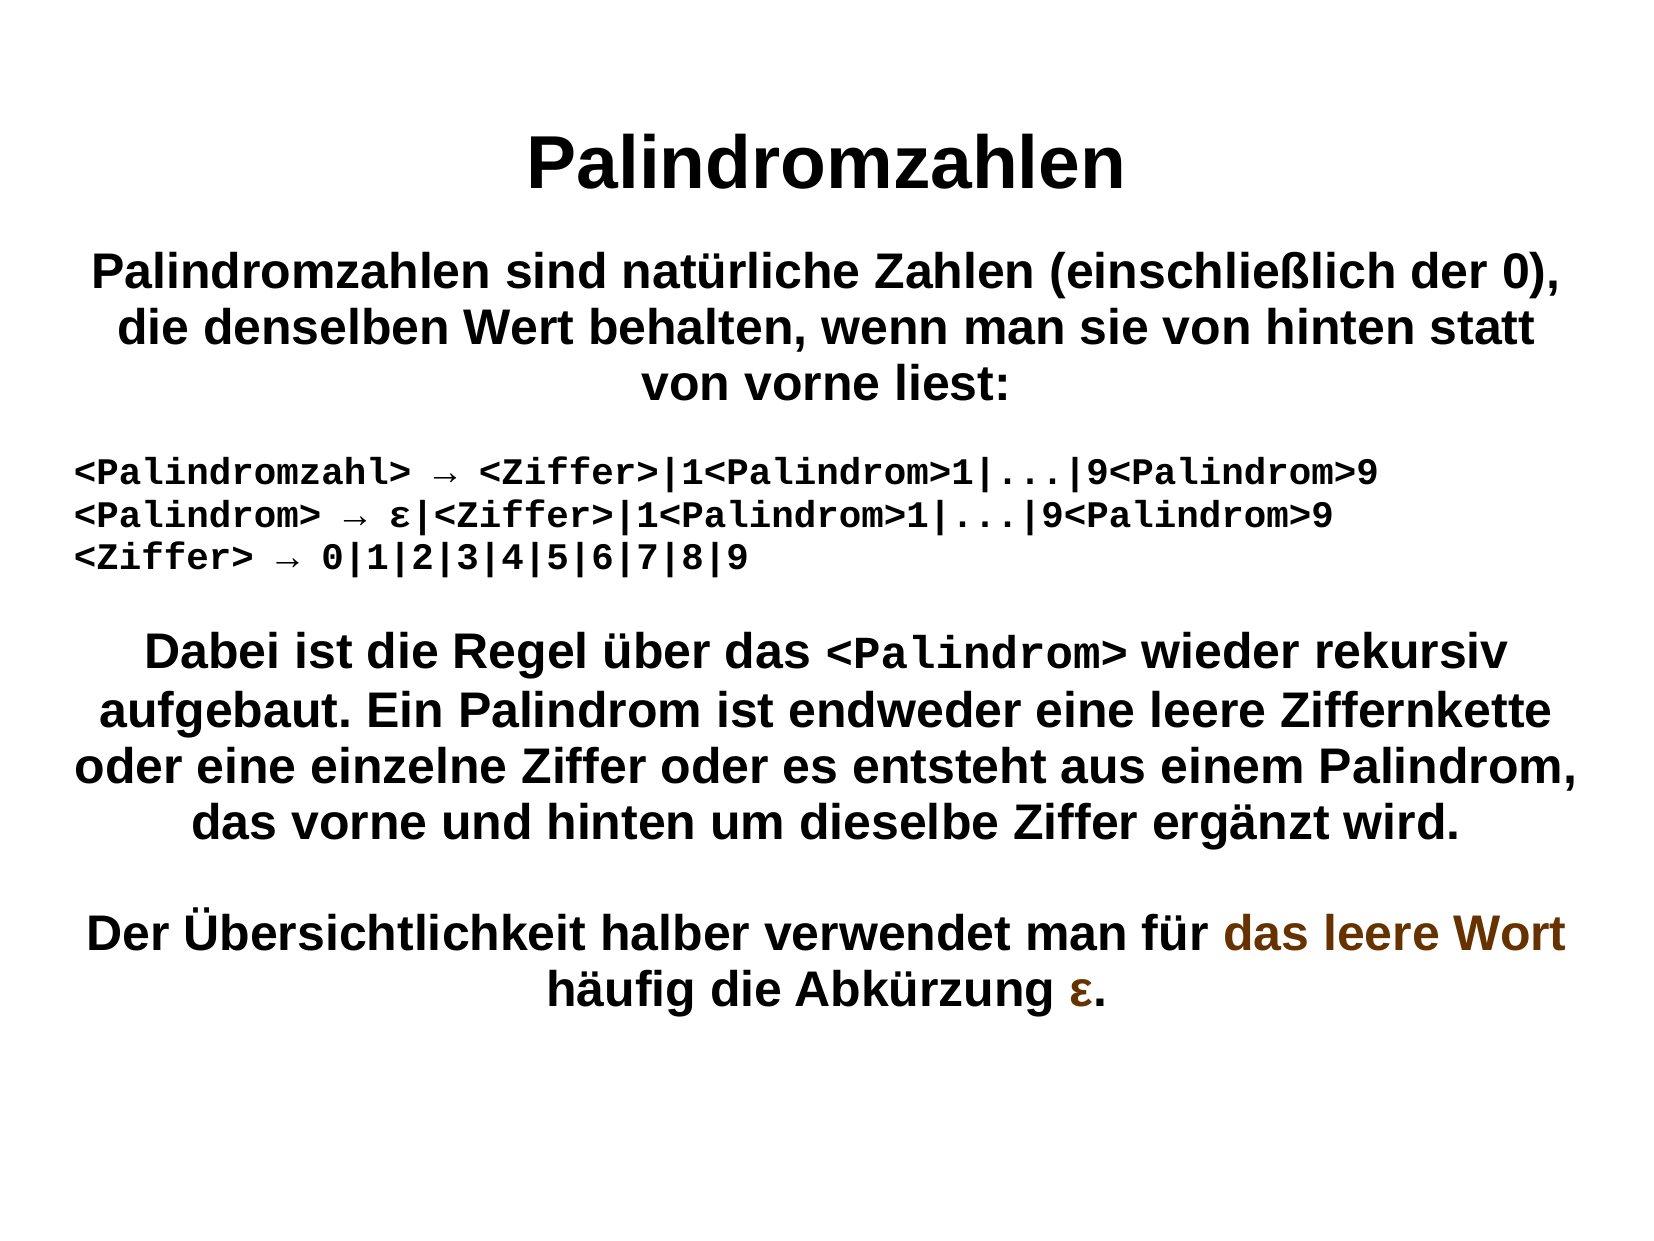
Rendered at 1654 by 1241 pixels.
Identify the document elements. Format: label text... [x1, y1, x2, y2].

text_box Palindromzahlen sind natürliche Zahlen (einschließlich der 0), die denselben Wert behalten, wenn man sie von hinten statt von vorne liest: <Palindromzahl> → <Ziffer>|1<Palindrom>1|...|9<Palindrom>9 <Palindrom> → ε|<Ziffer>|1<Palindrom>1|...|9<Palindrom>9 <Ziffer> → 0|1|2|3|4|5|6|7|8|9 Dabei ist die Regel über das <Palindrom> wieder rekursiv aufgebaut. Ein Palindrom ist endweder eine leere Ziffernkette oder eine einzelne Ziffer oder es entsteht aus einem Palindrom, das vorne und hinten um dieselbe Ziffer ergänzt wird. Der Übersichtlichkeit halber verwendet man für das leere Wort häufig die Abkürzung ε. [59, 236, 1595, 1235]
title Palindromzahlen [88, 118, 1565, 207]
chart [776, 593, 895, 653]
